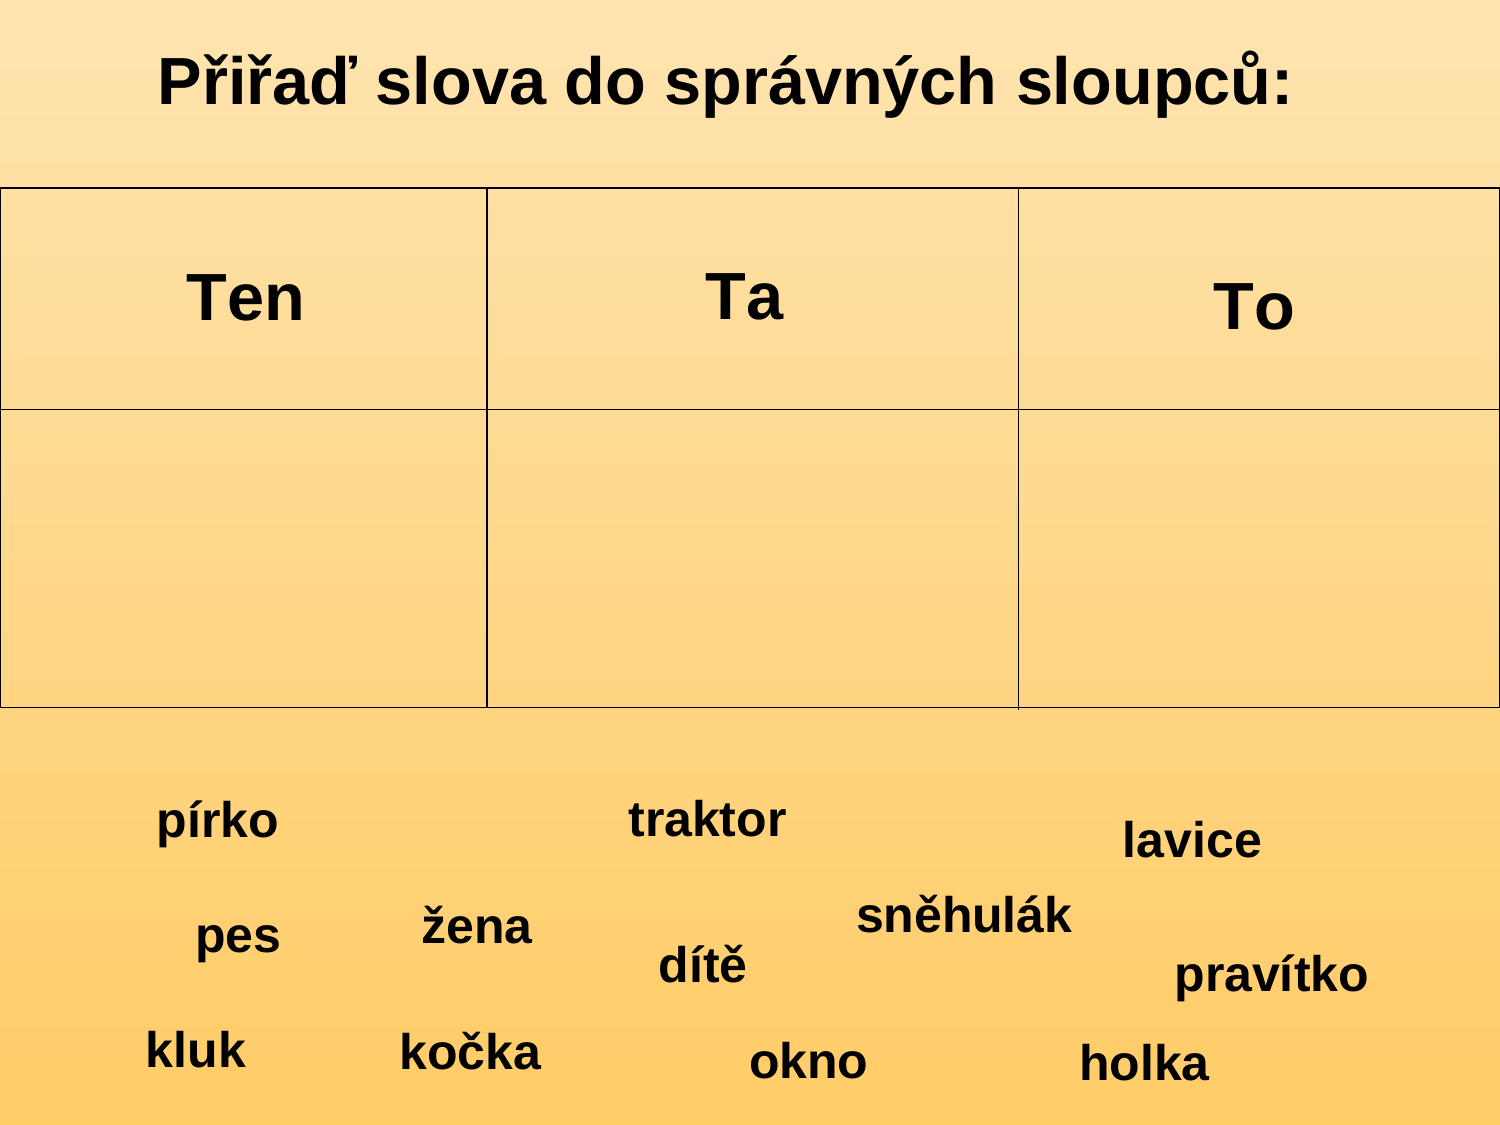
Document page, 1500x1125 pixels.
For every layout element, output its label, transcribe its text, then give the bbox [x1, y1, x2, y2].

text_box dítě [567, 925, 840, 1001]
text_box Přiřaď slova do správných sloupců: [95, 30, 1357, 126]
text_box kočka [341, 1011, 601, 1088]
text_box To [1063, 254, 1446, 351]
text_box sněhulák [823, 874, 1105, 951]
text_box okno [671, 1020, 946, 1097]
text_box pes [86, 894, 390, 970]
text_box traktor [608, 778, 807, 854]
text_box pírko [108, 780, 328, 856]
text_box lavice [1093, 799, 1292, 876]
text_box kluk [80, 1009, 311, 1086]
text_box pravítko [1141, 933, 1403, 1010]
text_box holka [1008, 1022, 1281, 1099]
text_box žena [367, 885, 588, 962]
text_box Ten [54, 246, 438, 342]
text_box Ta [553, 245, 937, 341]
